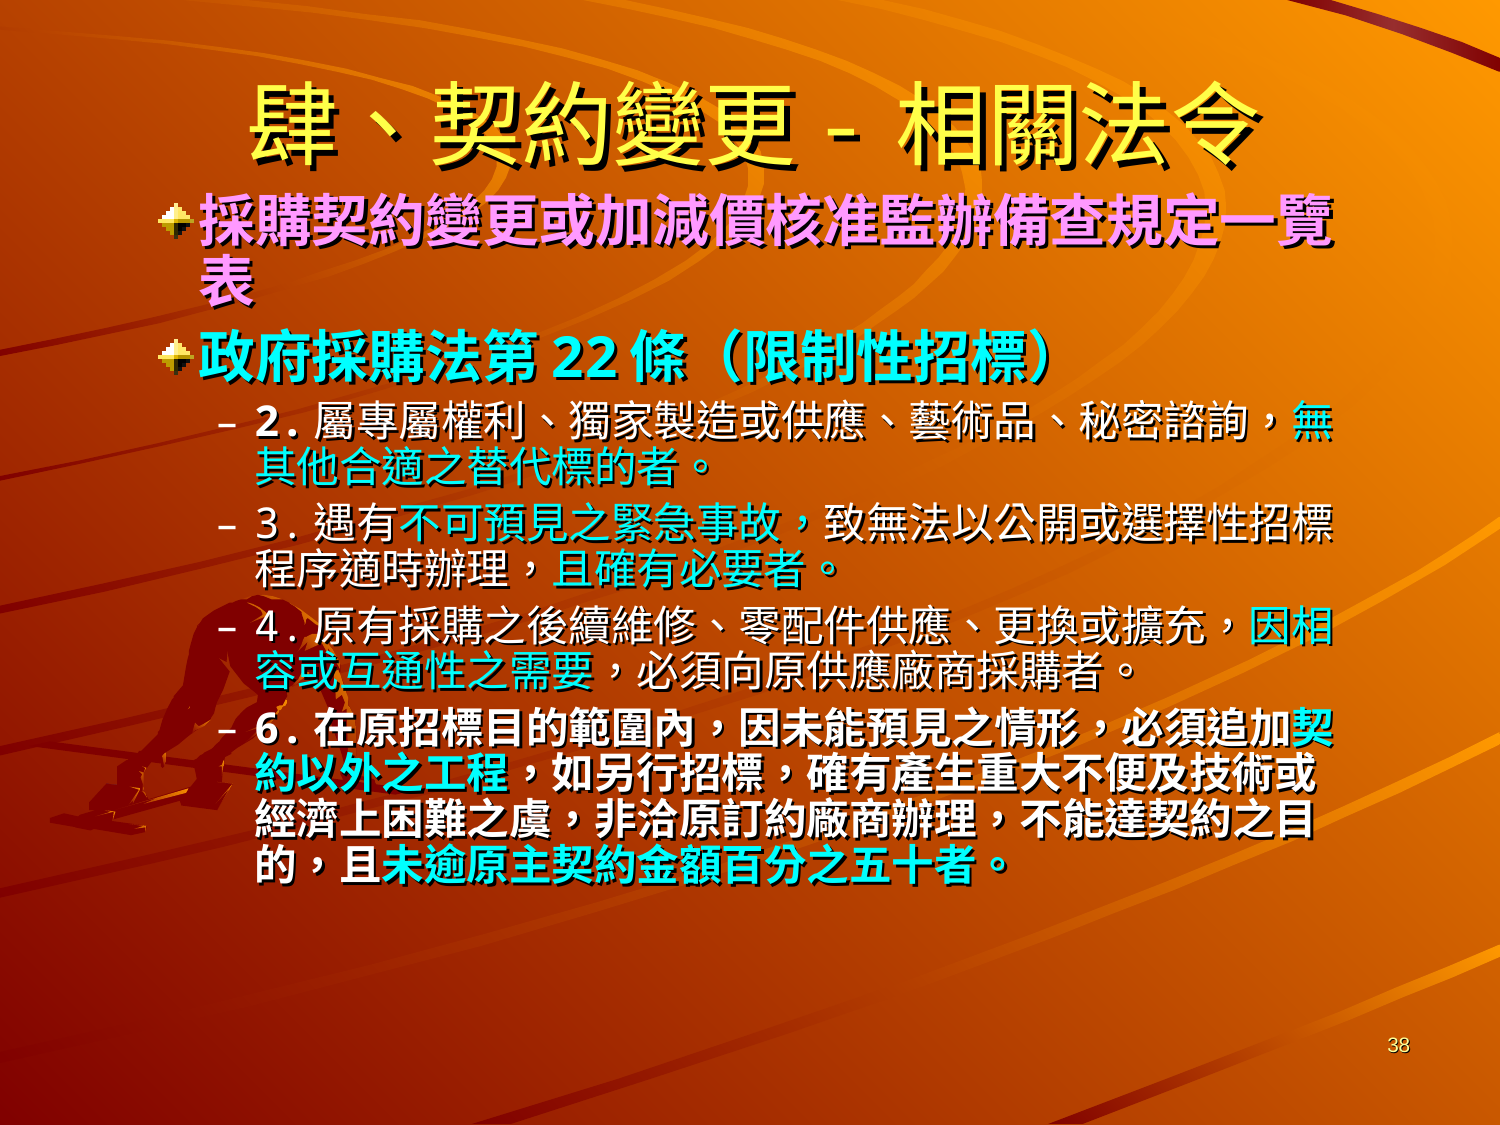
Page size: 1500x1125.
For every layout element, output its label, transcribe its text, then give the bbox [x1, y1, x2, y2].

list 採購契約變更或加減價核准監辦備查規定一覽表 政府採購法第22條（限制性招標） 2.屬專屬權利、獨家製造或供應、藝術品、秘密諮詢，無其他合適之替代標的者。 3.遇有不可預見之緊急事故，致無法以公開或選擇性招標程序適時辦理，且確有必要者。 4.原有採購之後續維修、零配件供應、更換或擴充，因相容或互通性之需要，必須向原供應廠商採購者。 6.在原招標目的範圍內，因未能預見之情形，必須追加契約以外之工程，如另行招標，確有產生重大不便及技術或經濟上困難之虞，非洽原訂約廠商辦理，不能達契約之目的，且未逾原主契約金額百分之五十者。 [135, 185, 1352, 899]
title 肆、契約變更-相關法令 [75, 25, 1426, 185]
text_box <編號> [1074, 1024, 1426, 1100]
